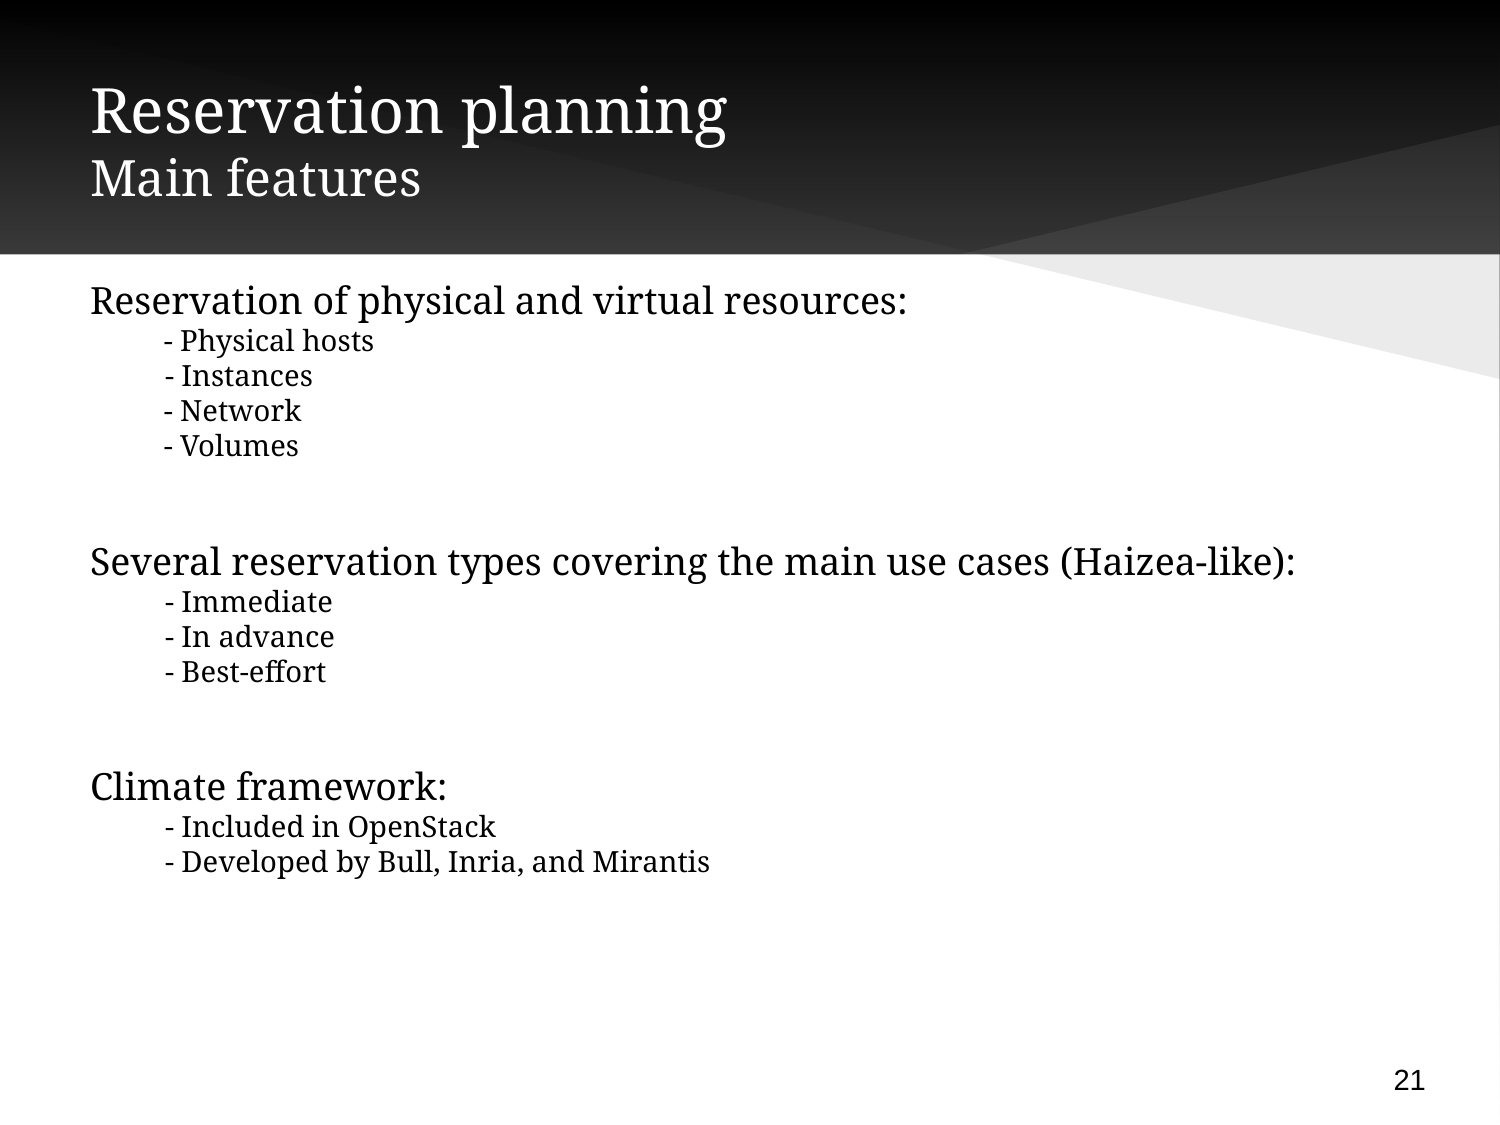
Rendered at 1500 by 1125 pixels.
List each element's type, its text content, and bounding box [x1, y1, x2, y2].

text_box 21 [1378, 1046, 1471, 1097]
list Reservation of physical and virtual resources: - Physical hosts - Instances - Network - Volumes Several reservation types covering the main use cases (Haizea-like): - Immediate - In advance - Best-effort Climate framework: - Included in OpenStack - Developed by Bull, Inria, and Mirantis [75, 262, 1425, 1078]
title Reservation planning Main features [75, 45, 1425, 233]
